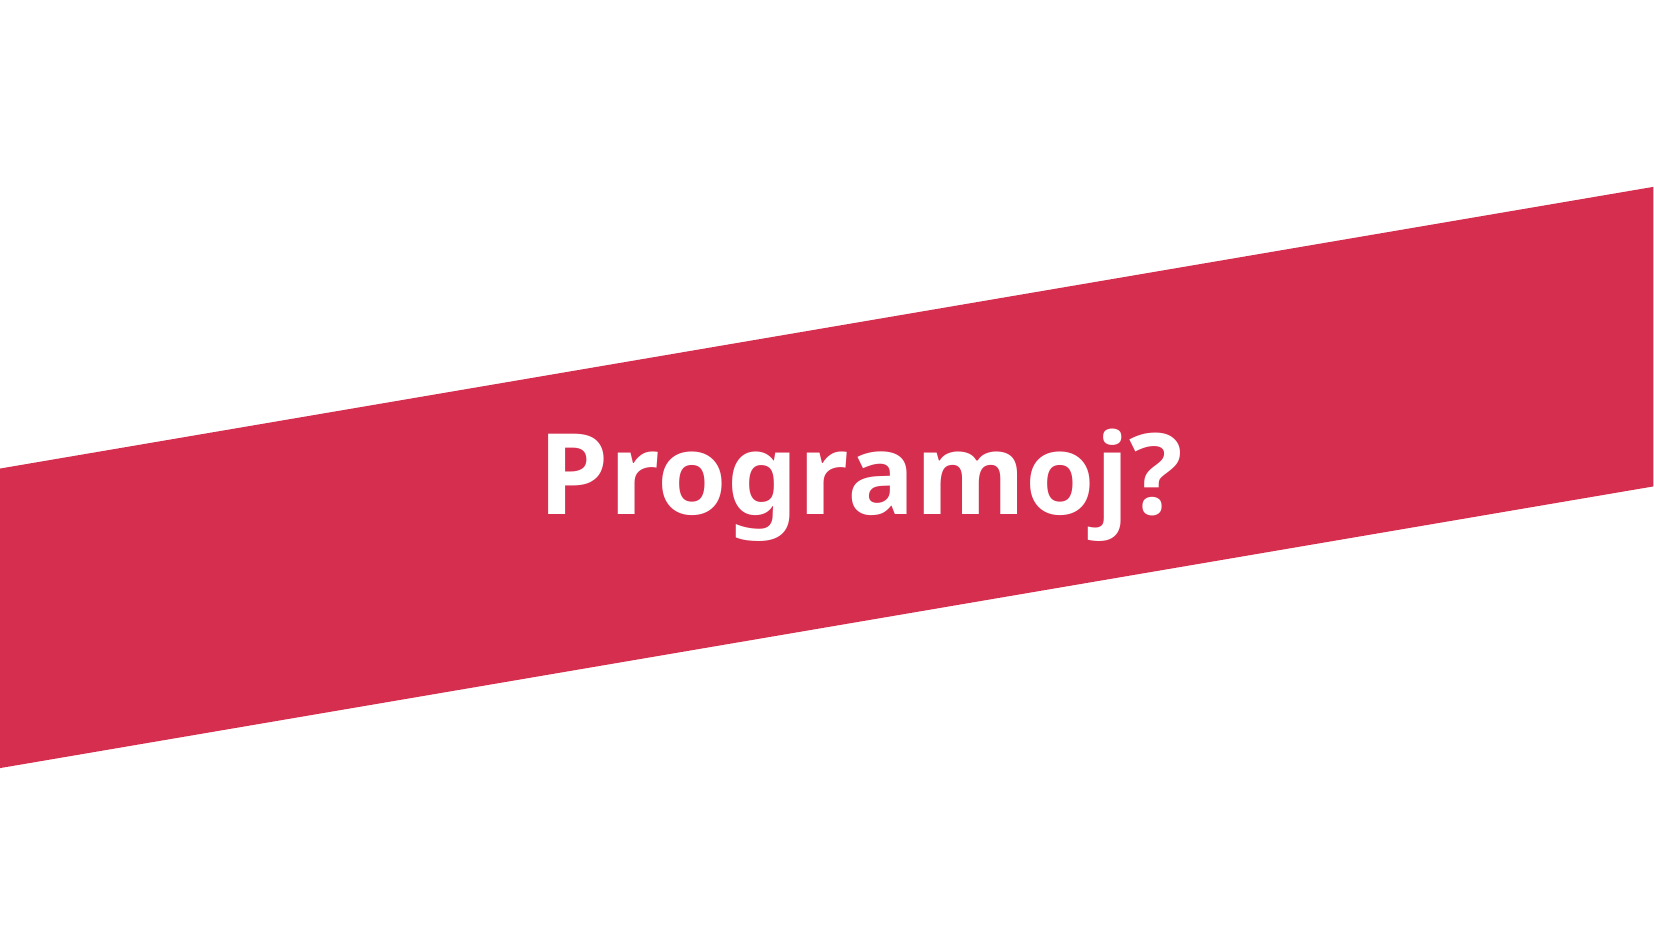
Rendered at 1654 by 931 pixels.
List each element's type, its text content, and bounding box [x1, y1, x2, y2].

text_box Programoj? [523, 386, 1130, 544]
